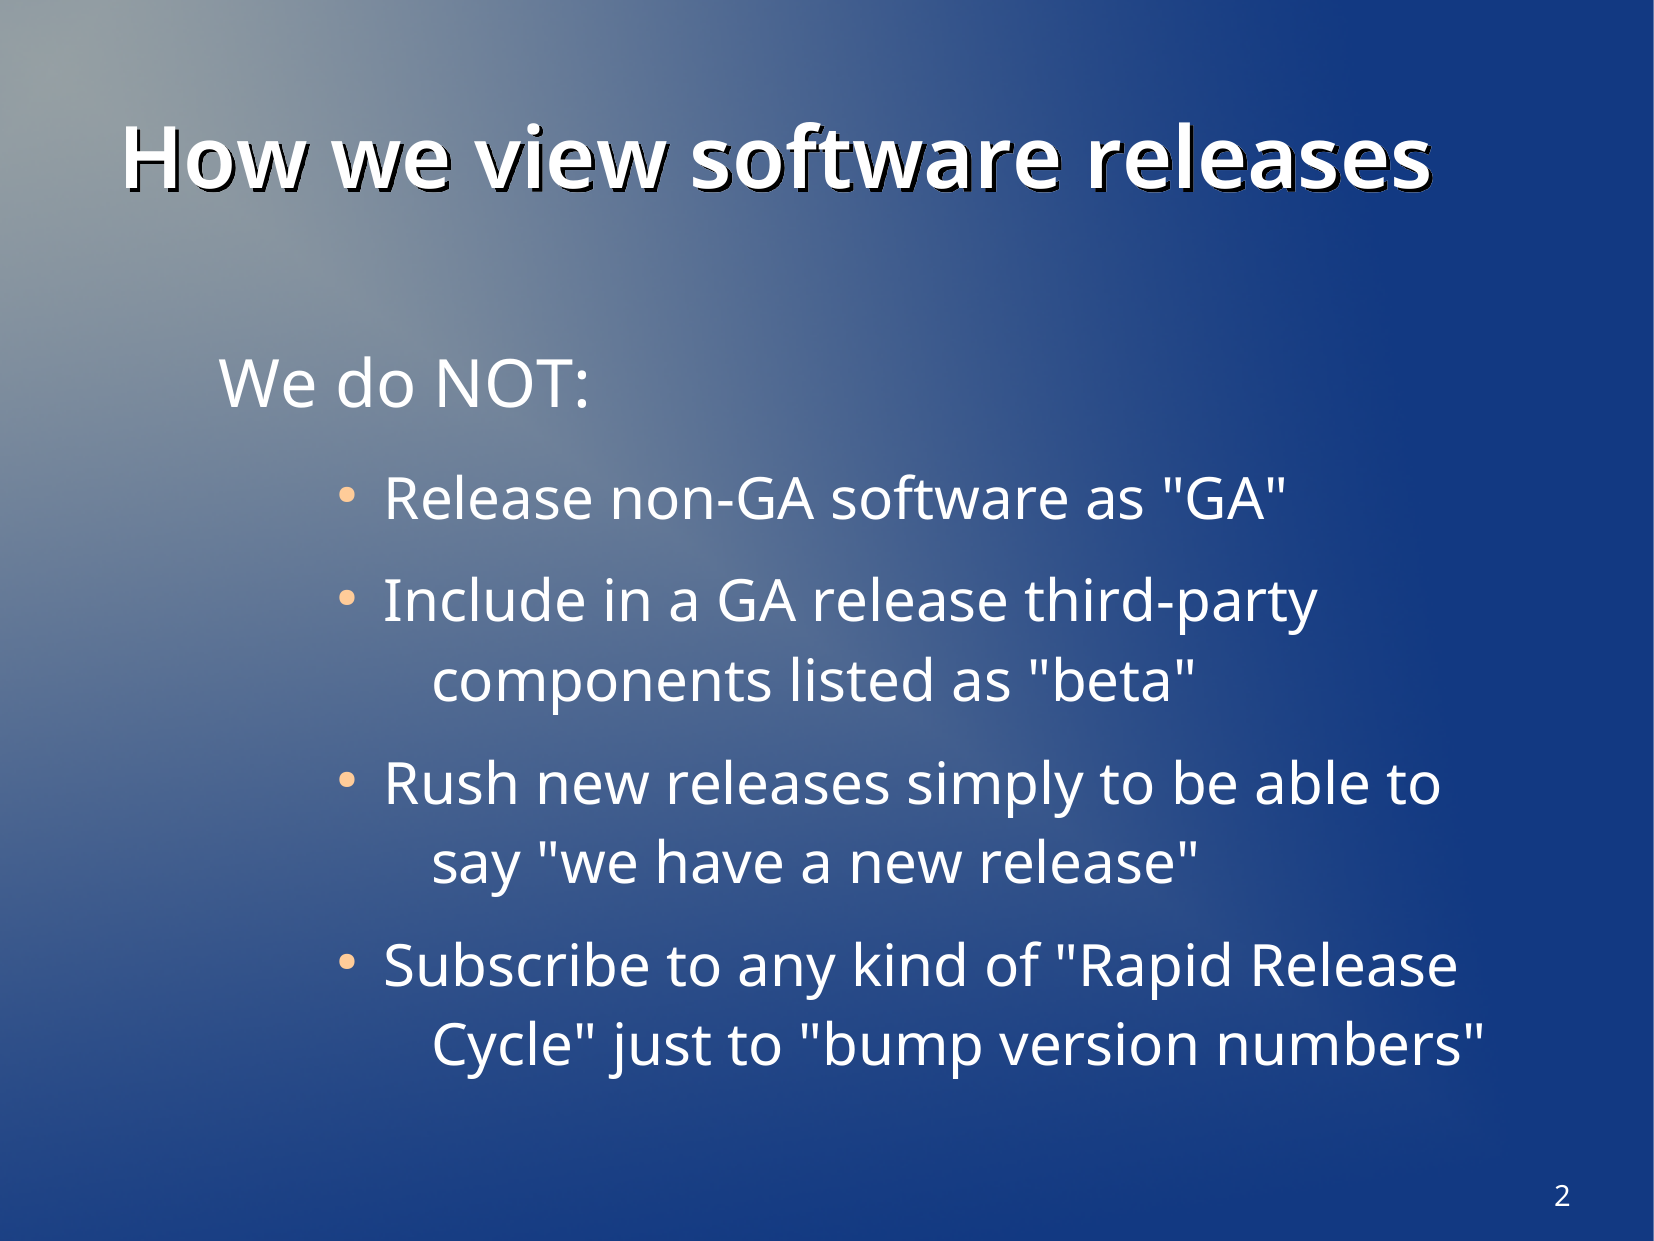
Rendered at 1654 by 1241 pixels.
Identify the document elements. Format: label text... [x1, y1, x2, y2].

picture [0, 0, 1654, 1241]
list We do NOT: Release non-GA software as "GA" Include in a GA release third-party components listed as "beta" Rush new releases simply to be able to say "we have a new release" Subscribe to any kind of "Rapid Release Cycle" just to "bump version numbers" [147, 336, 1506, 1228]
title How we view software releases [118, 96, 1536, 304]
